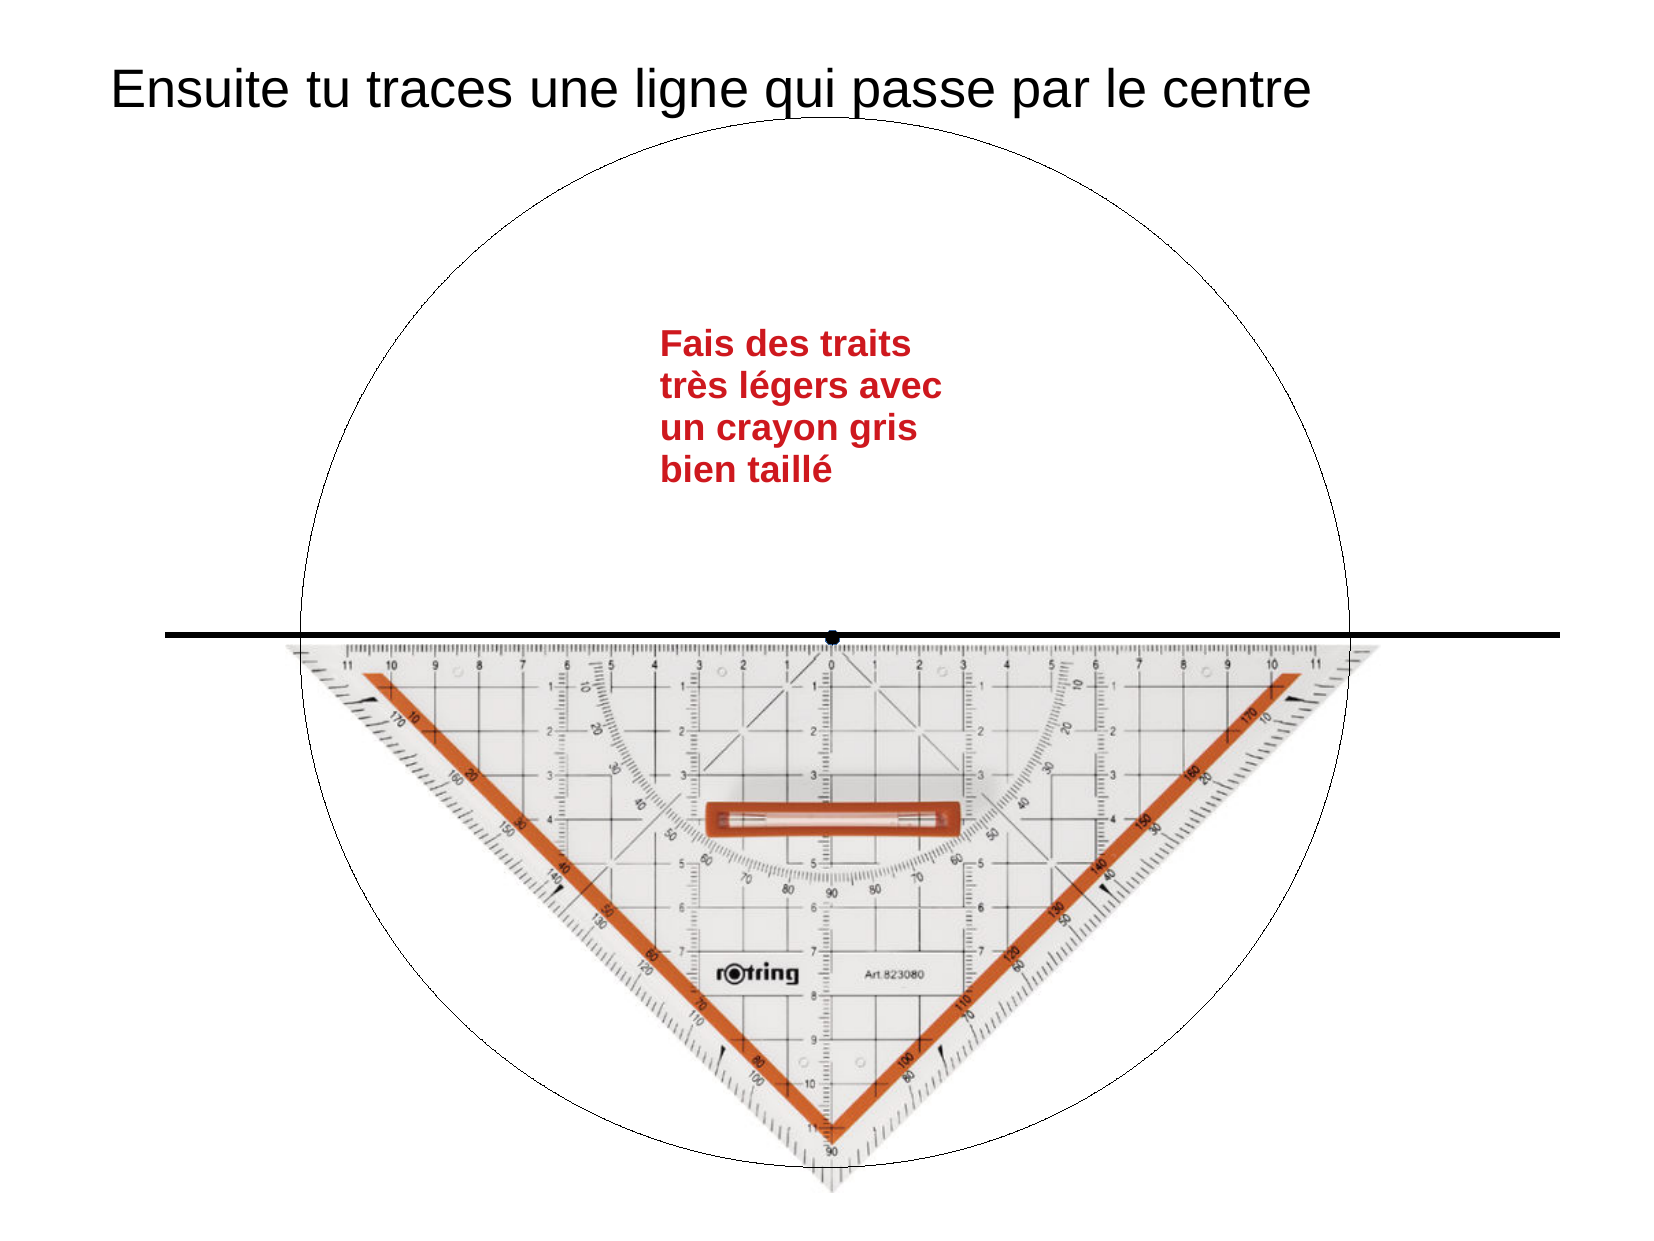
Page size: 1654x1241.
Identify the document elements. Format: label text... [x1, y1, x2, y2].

picture [285, 644, 1381, 1193]
text_box [825, 638, 840, 646]
text_box Fais des traits très légers avec un crayon gris bien taillé [645, 315, 1006, 498]
title Ensuite tu traces une ligne qui passe par le centre [90, 30, 1336, 148]
